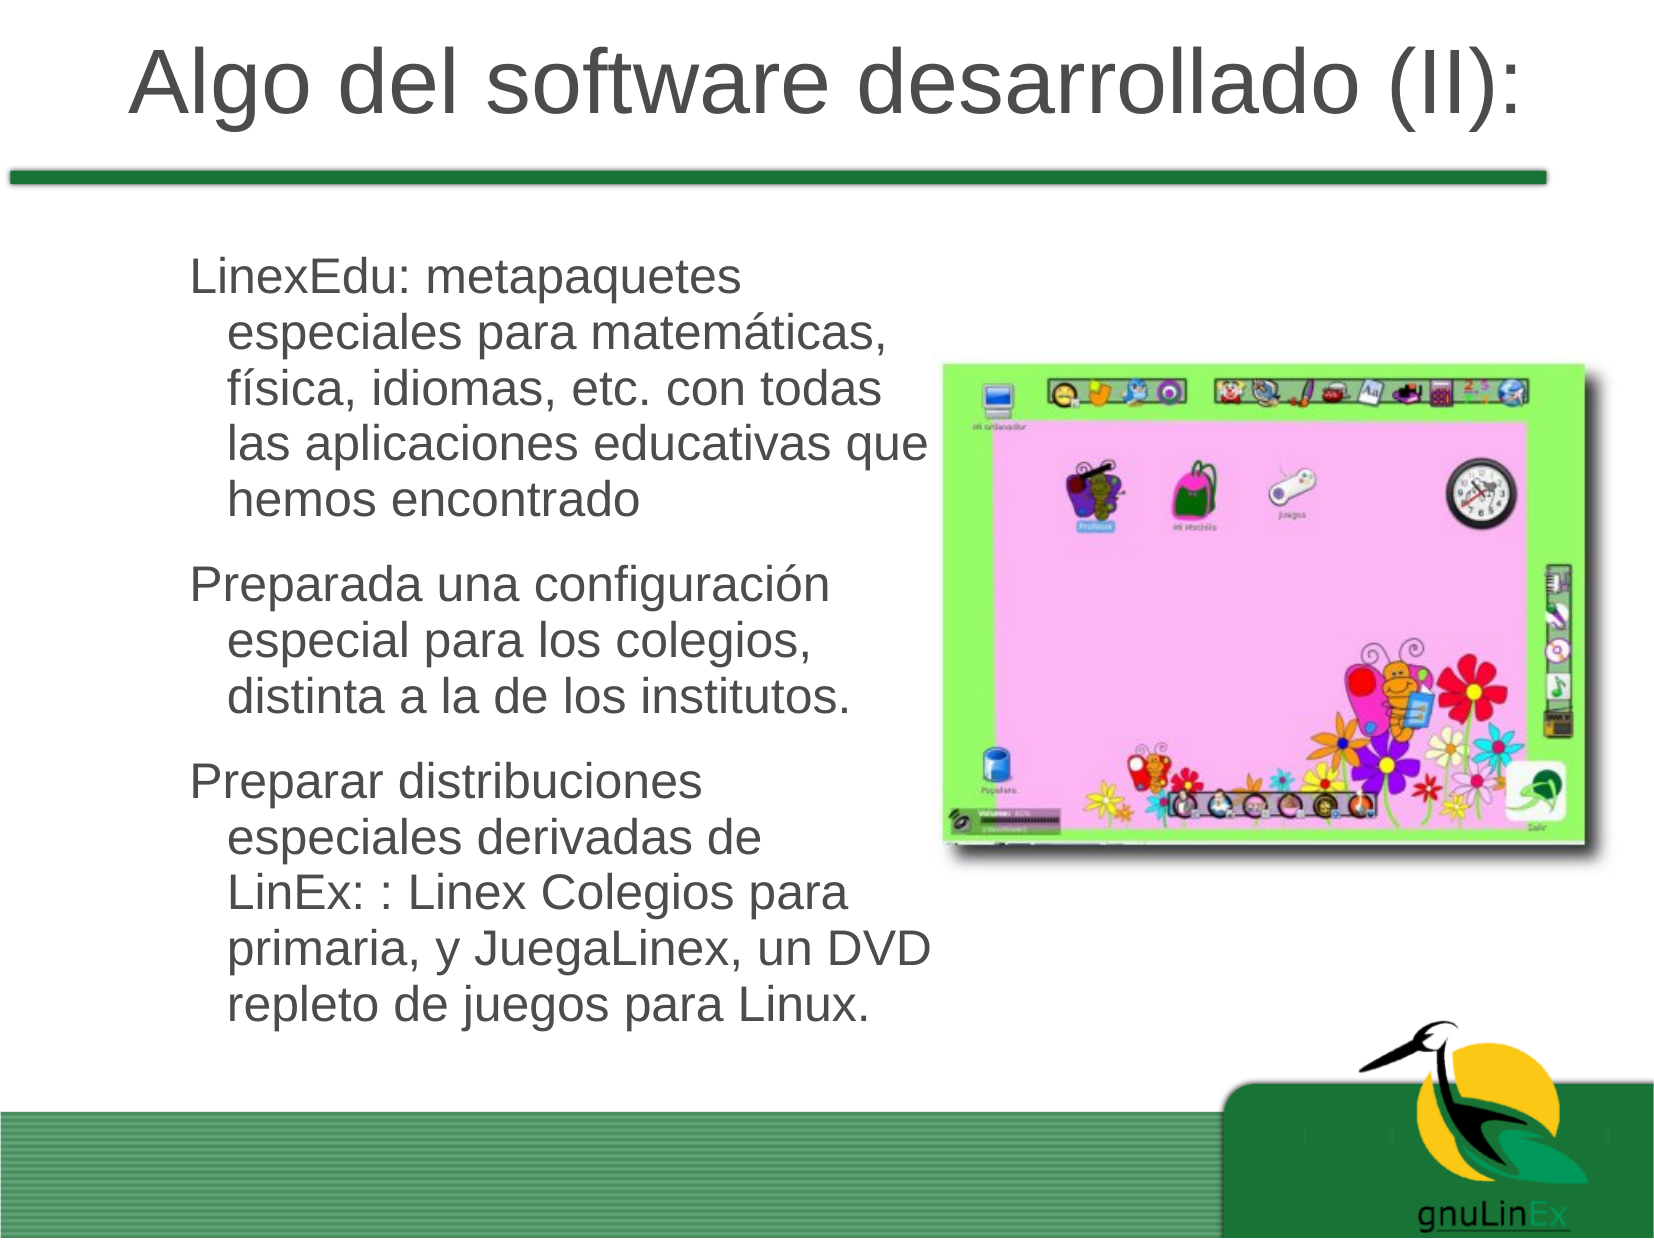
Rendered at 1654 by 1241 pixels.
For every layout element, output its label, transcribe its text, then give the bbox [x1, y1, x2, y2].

list LinexEdu: metapaquetes especiales para matemáticas, física, idiomas, etc. con todas las aplicaciones educativas que hemos encontrado Preparada una configuración especial para los colegios, distinta a la de los institutos. Preparar distribuciones especiales derivadas de LinEx: : Linex Colegios para primaria, y JuegaLinex, un DVD repleto de juegos para Linux. [114, 248, 942, 1114]
title Algo del software desarrollado (II): [121, 0, 1534, 164]
picture [0, 0, 1654, 1238]
